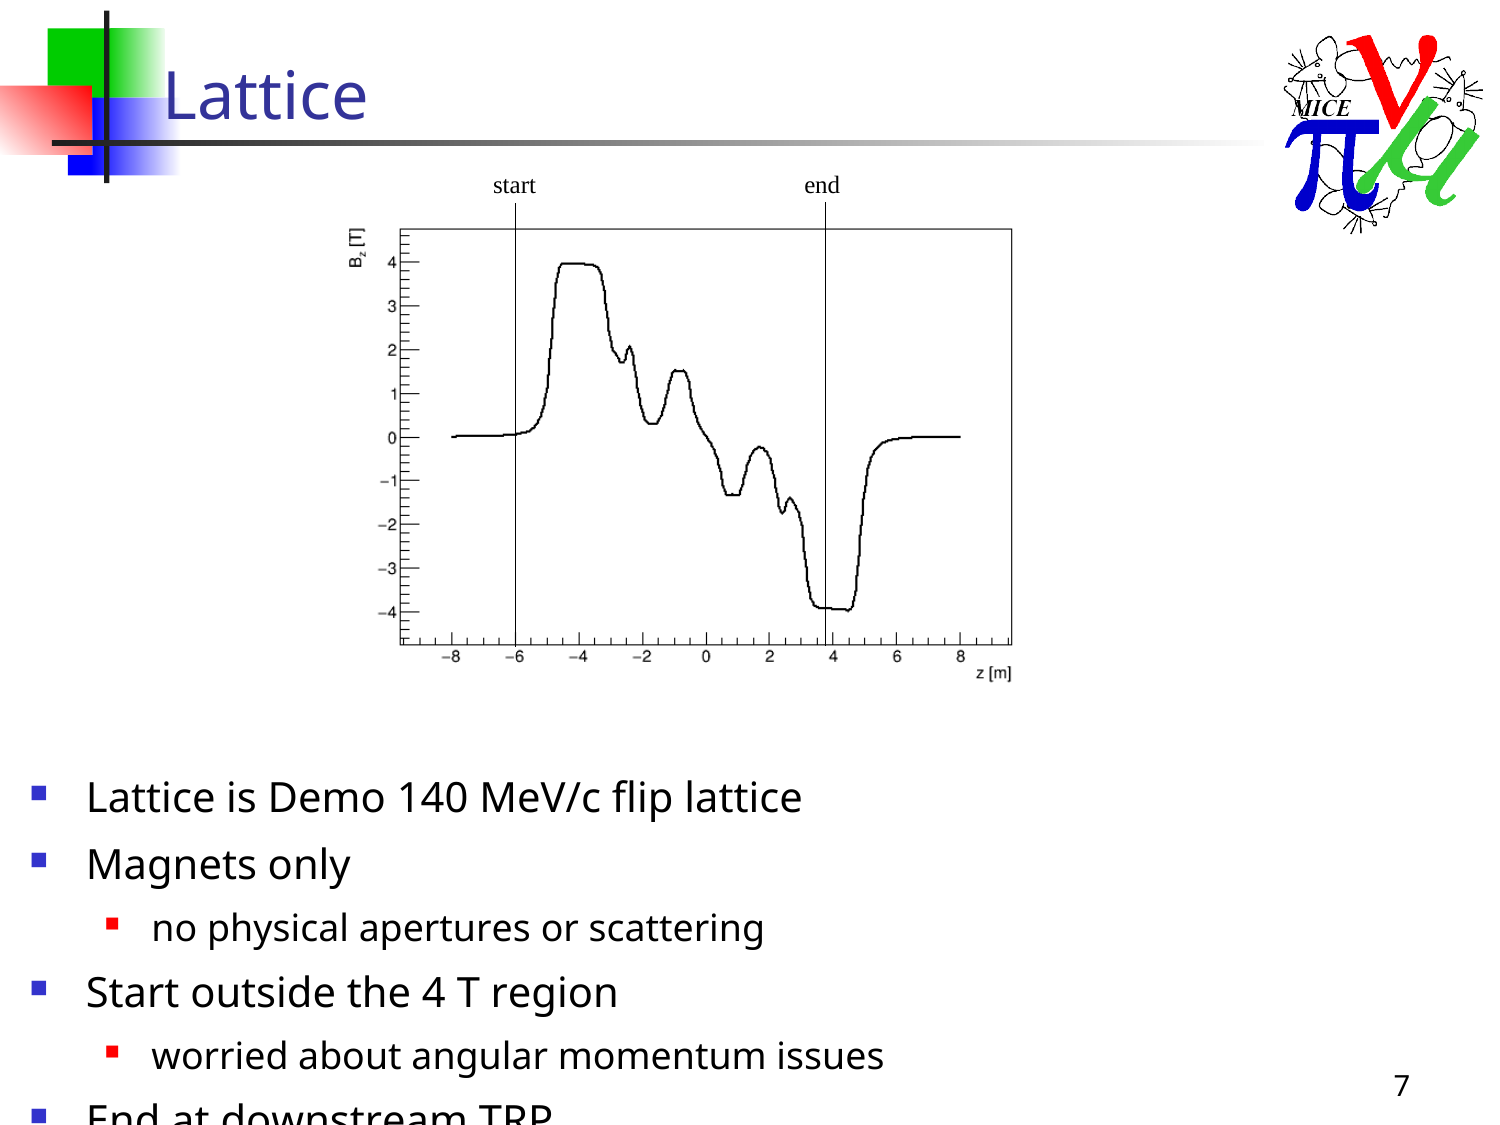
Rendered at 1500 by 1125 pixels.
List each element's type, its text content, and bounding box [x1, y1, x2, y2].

picture [324, 177, 1088, 697]
picture [1264, 5, 1500, 251]
text_box start [478, 163, 551, 207]
list Lattice is Demo 140 MeV/c flip lattice Magnets only no physical apertures or scattering Start outside the 4 T region worried about angular momentum issues End at downstream TRP [29, 767, 1441, 1125]
title Lattice [162, 0, 1441, 188]
text_box end [789, 163, 856, 207]
